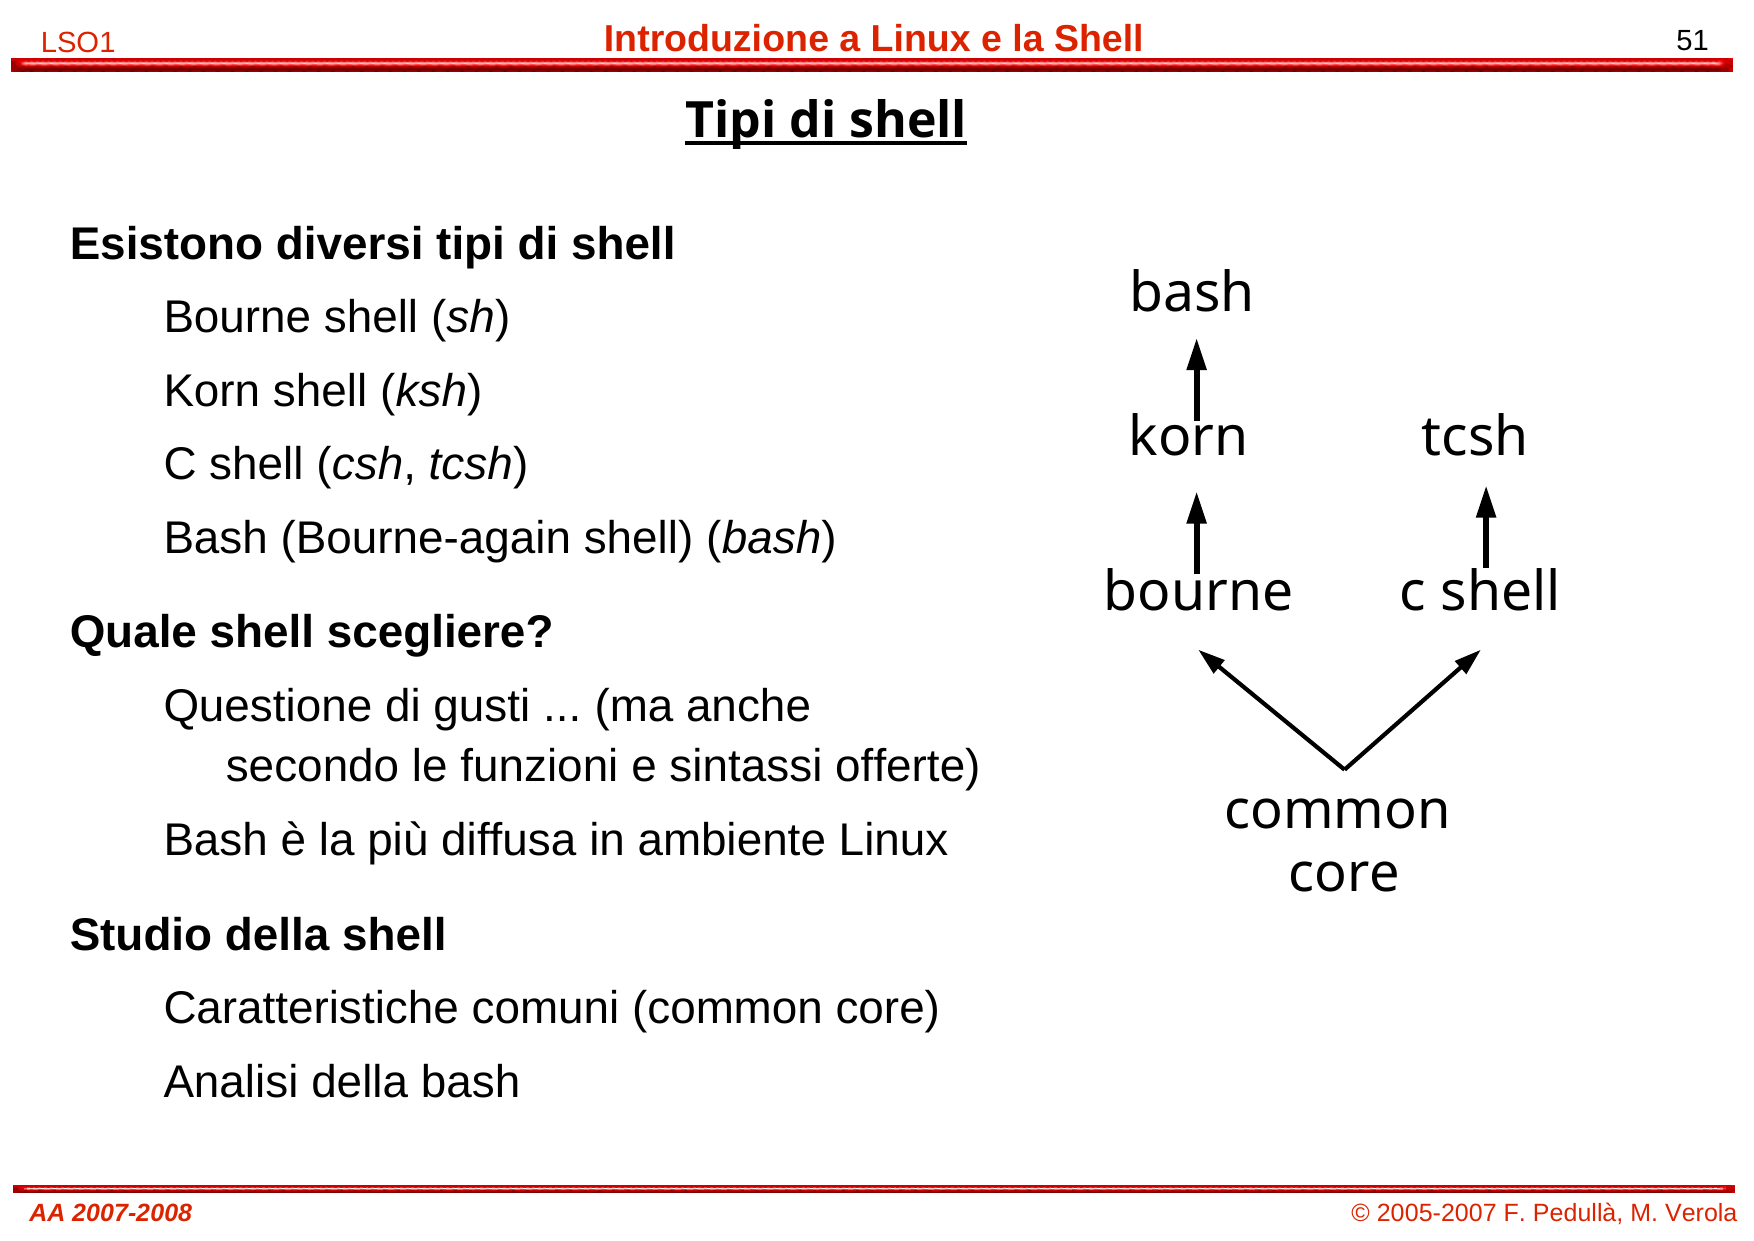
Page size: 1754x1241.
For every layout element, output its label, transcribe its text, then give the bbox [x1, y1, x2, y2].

title Tipi di shell [656, 72, 997, 168]
picture [11, 58, 1733, 72]
text_box bourne [1094, 551, 1304, 651]
list Esistono diversi tipi di shell Bourne shell (sh) Korn shell (ksh) C shell (csh, tcsh) Bash (Bourne-again shell) (bash) Quale shell scegliere? Questione di gusti ... (ma anche secondo le funzioni e sintassi offerte) Bash è la più diffusa in ambiente Linux Studio della shell Caratteristiche comuni (common core) Analisi della bash [55, 206, 1009, 1176]
text_box korn [1115, 395, 1263, 495]
text_box c shell [1381, 551, 1580, 651]
text_box common core [1162, 769, 1527, 926]
text_box tcsh [1402, 395, 1549, 495]
text_box bash [1116, 251, 1269, 351]
picture [13, 1185, 1735, 1193]
